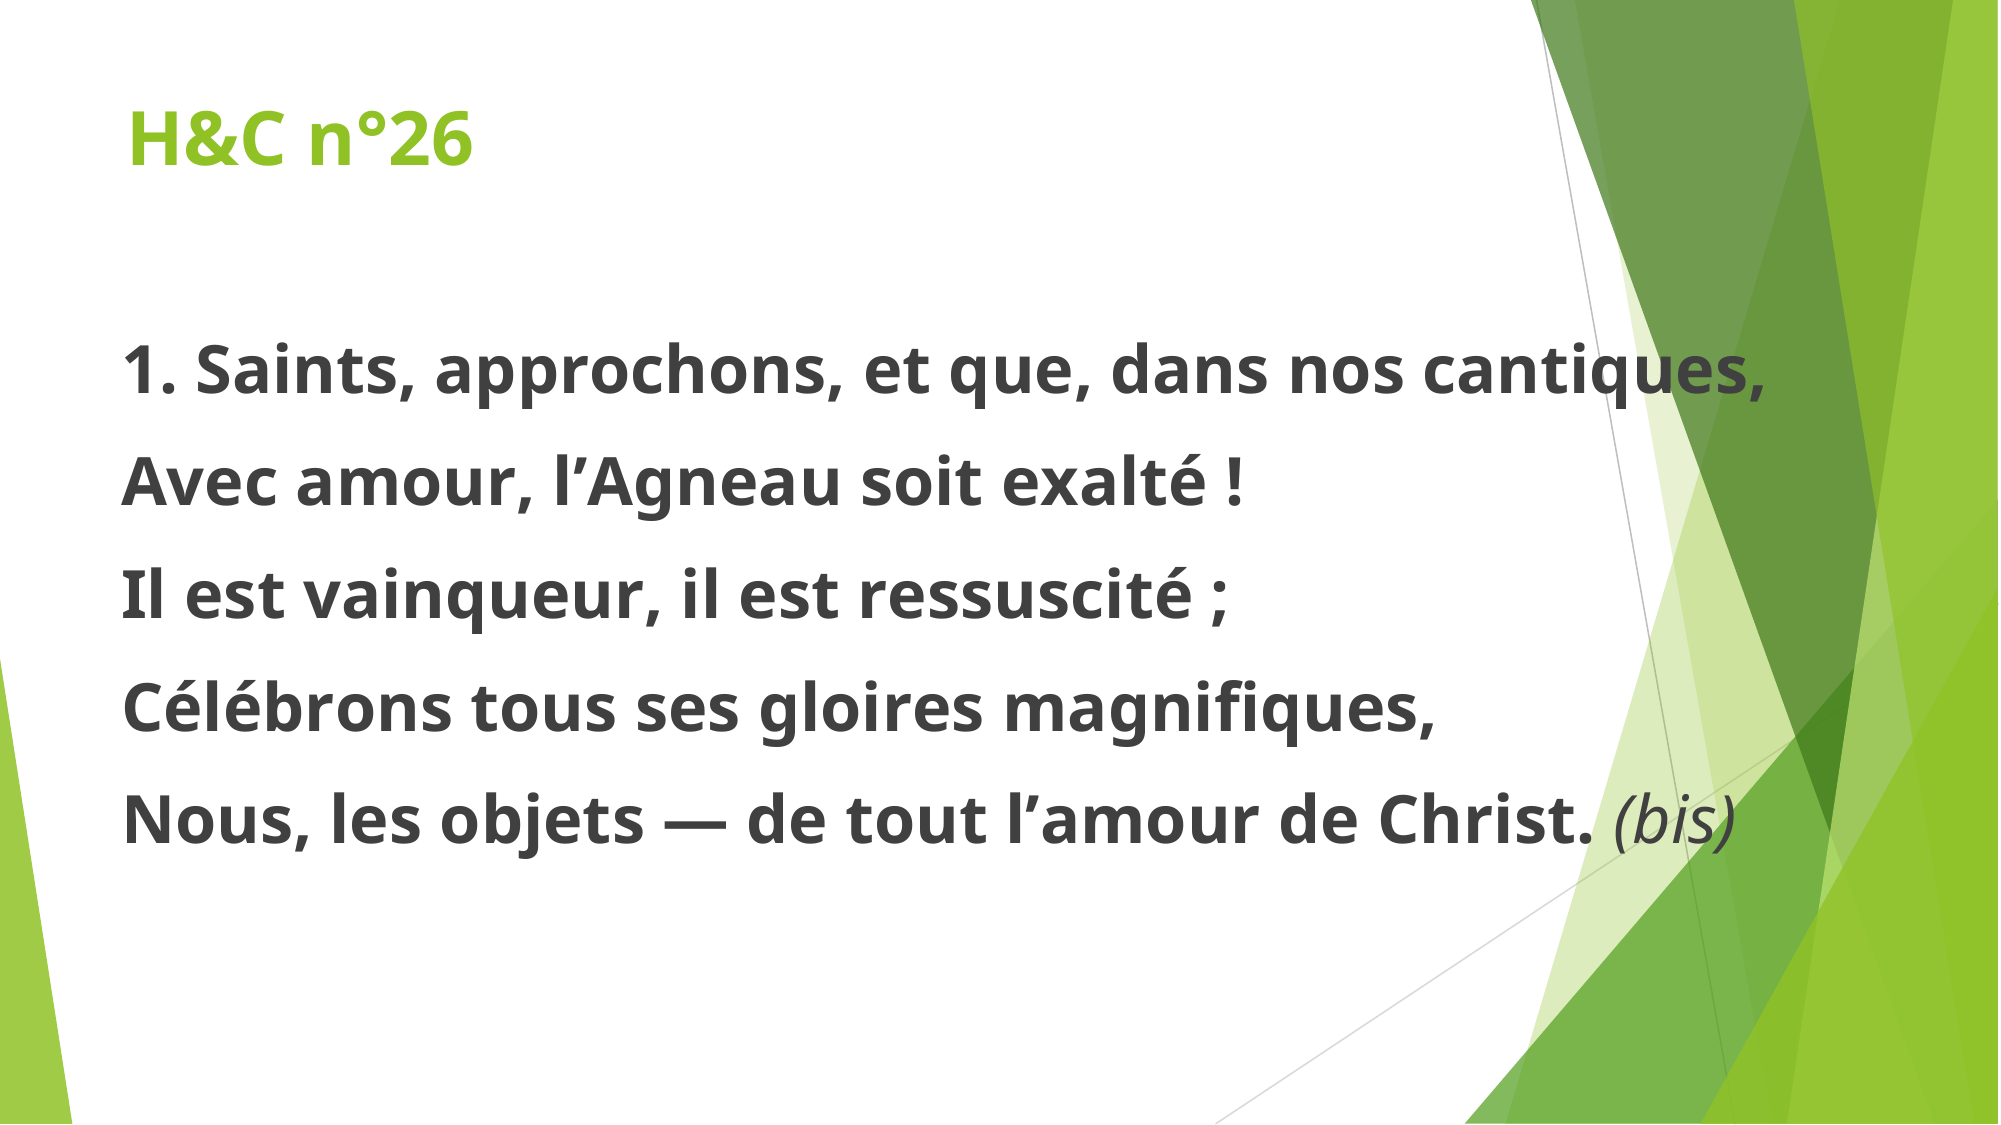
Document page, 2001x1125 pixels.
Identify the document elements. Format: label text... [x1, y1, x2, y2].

text_box 1. Saints, approchons, et que, dans nos cantiques, Avec amour, l’Agneau soit exalté ! Il est vainqueur, il est ressuscité ; Célébrons tous ses gloires magnifiques, Nous, les objets — de tout l’amour de Christ. (bis) [106, 307, 1973, 1037]
text_box H&C n°26 [111, 82, 1522, 213]
